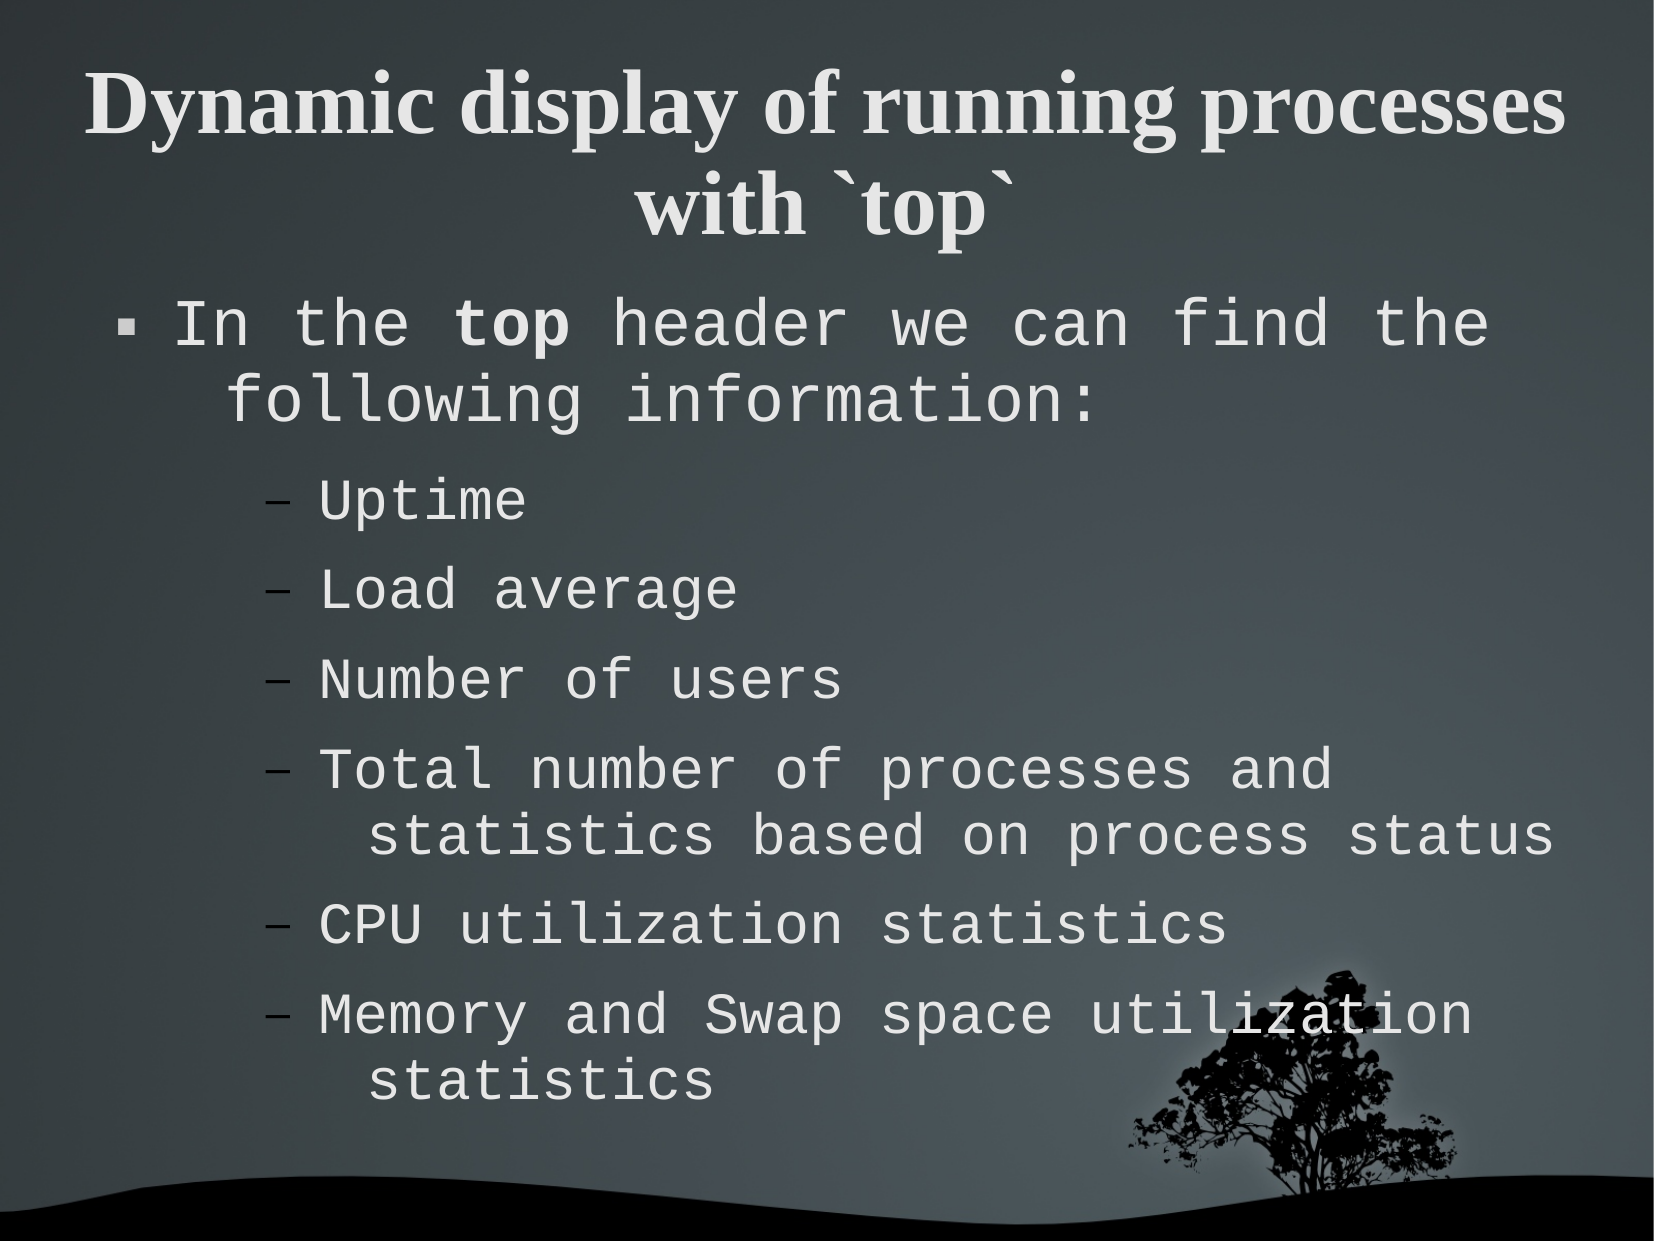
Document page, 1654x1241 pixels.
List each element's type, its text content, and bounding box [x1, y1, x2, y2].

picture [0, 0, 1654, 1241]
title Dynamic display of running processes with `top` [82, 33, 1571, 273]
list In the top header we can find the following information: Uptime Load average Number of users Total number of processes and statistics based on process status CPU utilization statistics Memory and Swap space utilization statistics [82, 290, 1571, 1109]
